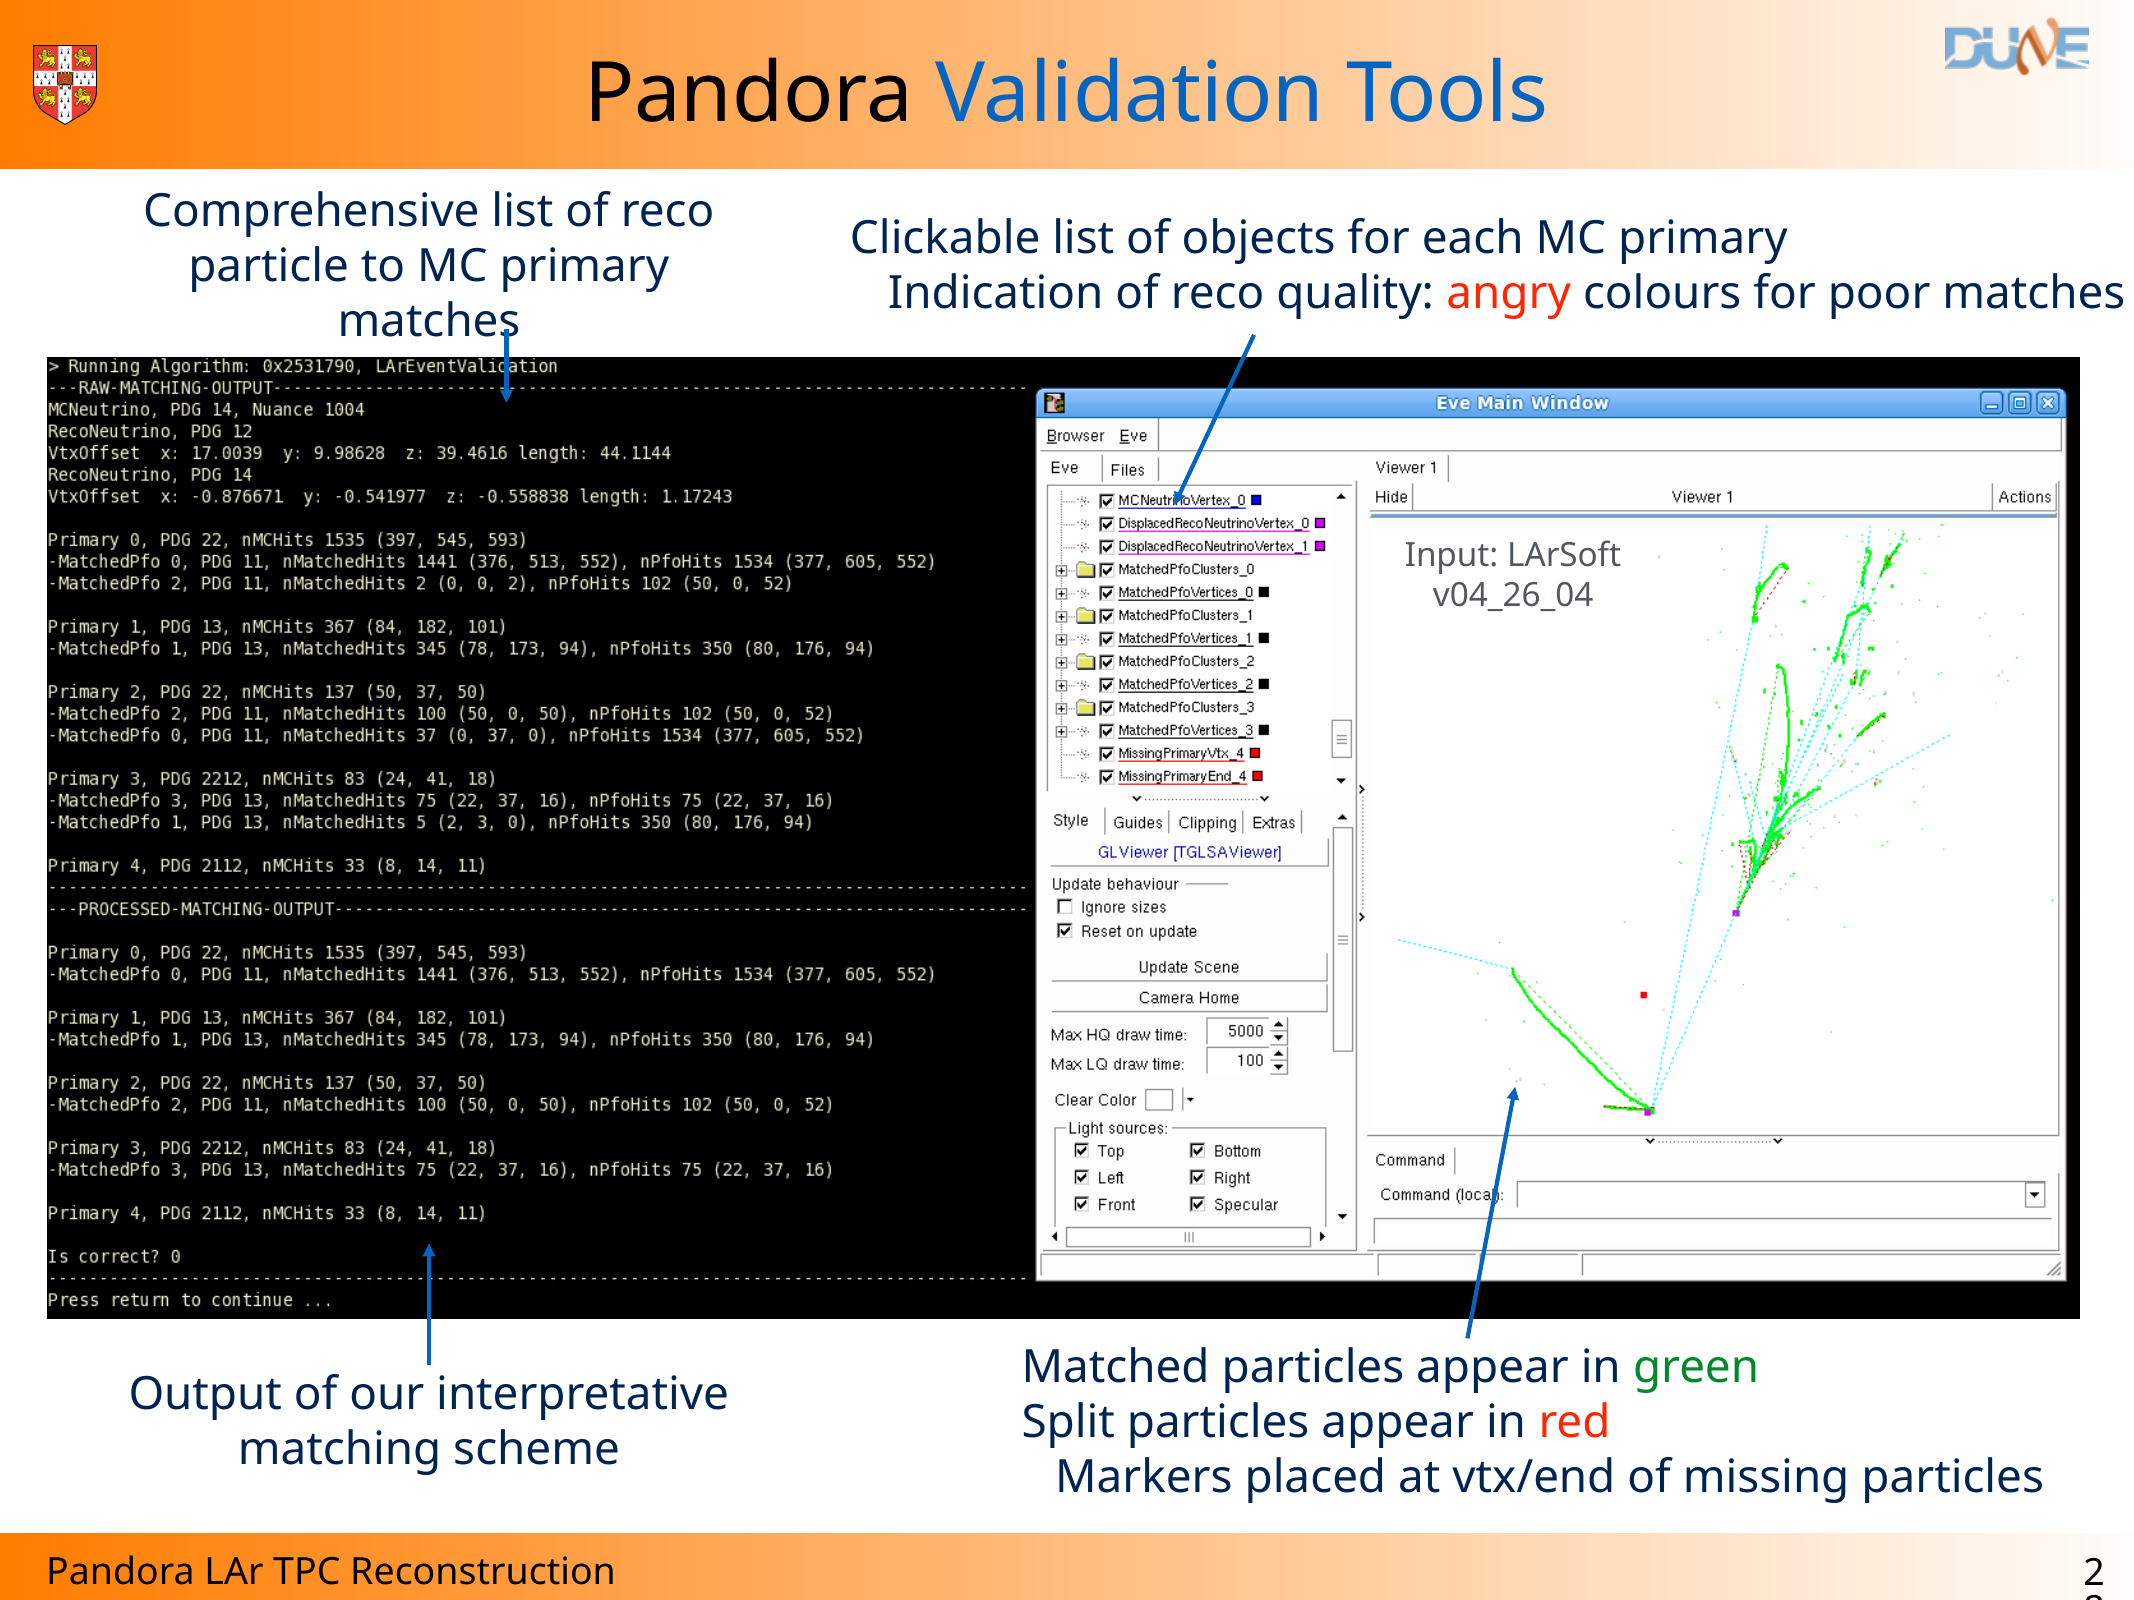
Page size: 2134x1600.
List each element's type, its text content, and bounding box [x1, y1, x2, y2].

text_box Clickable list of objects for each MC primary Indication of reco quality: angry colours for poor matches [841, 199, 2134, 327]
text_box Output of our interpretative matching scheme [86, 1355, 772, 1483]
picture [1944, 17, 2090, 76]
text_box Input: LArSoft v04_26_04 [1363, 524, 1664, 622]
text_box w [cm] [433, 1533, 438, 1600]
text_box Pandora Validation Tools [208, 27, 1925, 150]
text_box <number> [2075, 1539, 2132, 1600]
picture [33, 45, 97, 125]
picture [47, 357, 2080, 1320]
text_box Matched particles appear in green Split particles appear in red Markers placed at vtx/end of missing particles [1013, 1328, 2087, 1510]
text_box <number> [942, 0, 949, 27]
text_box <number> [942, 1533, 949, 1600]
text_box Comprehensive list of reco particle to MC primary matches [86, 172, 772, 354]
